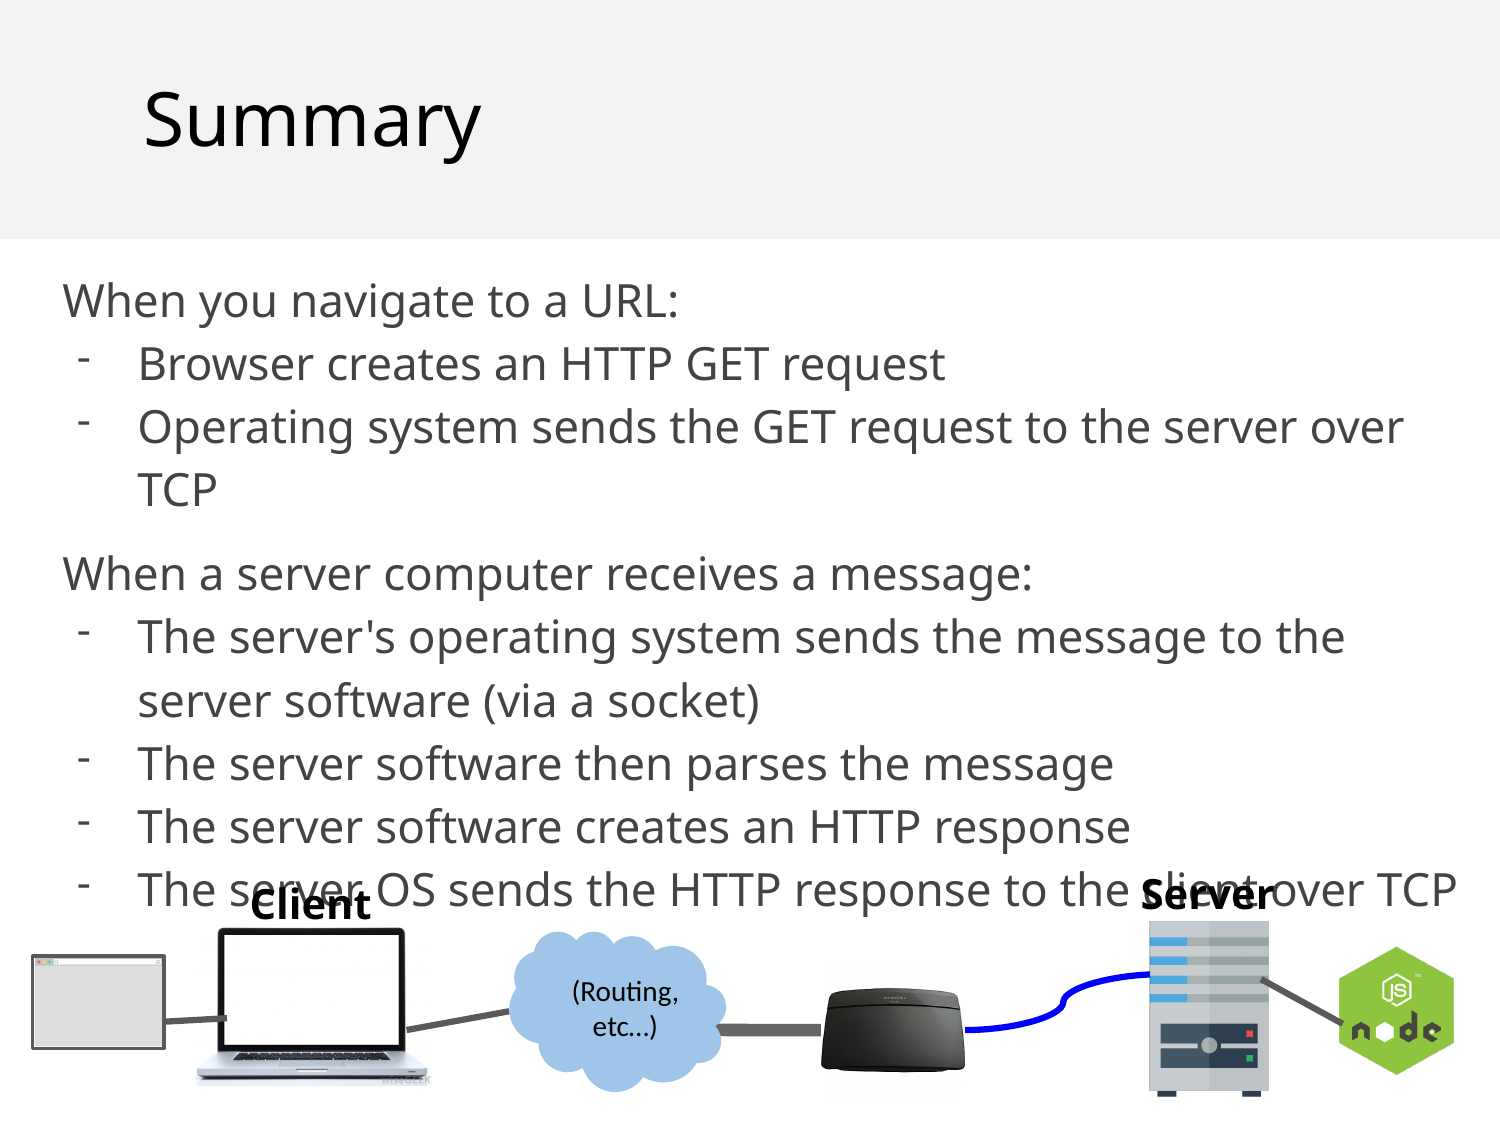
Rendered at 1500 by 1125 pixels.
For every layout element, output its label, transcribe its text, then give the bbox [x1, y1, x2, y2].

list When you navigate to a URL: Browser creates an HTTP GET request Operating system sends the GET request to the server over TCP When a server computer receives a message: The server's operating system sends the message to the server software (via a socket) The server software then parses the message The server software creates an HTTP response The server OS sends the HTTP response to the client over TCP [47, 248, 1486, 783]
picture [821, 958, 965, 1102]
text_box Client [188, 846, 434, 959]
picture [187, 924, 433, 1086]
picture [34, 957, 163, 1047]
picture [1114, 950, 1302, 1105]
picture [1330, 945, 1462, 1077]
text_box (Routing, etc…) [509, 931, 727, 1093]
text_box Server [1085, 836, 1331, 950]
title Summary [128, 56, 1372, 183]
